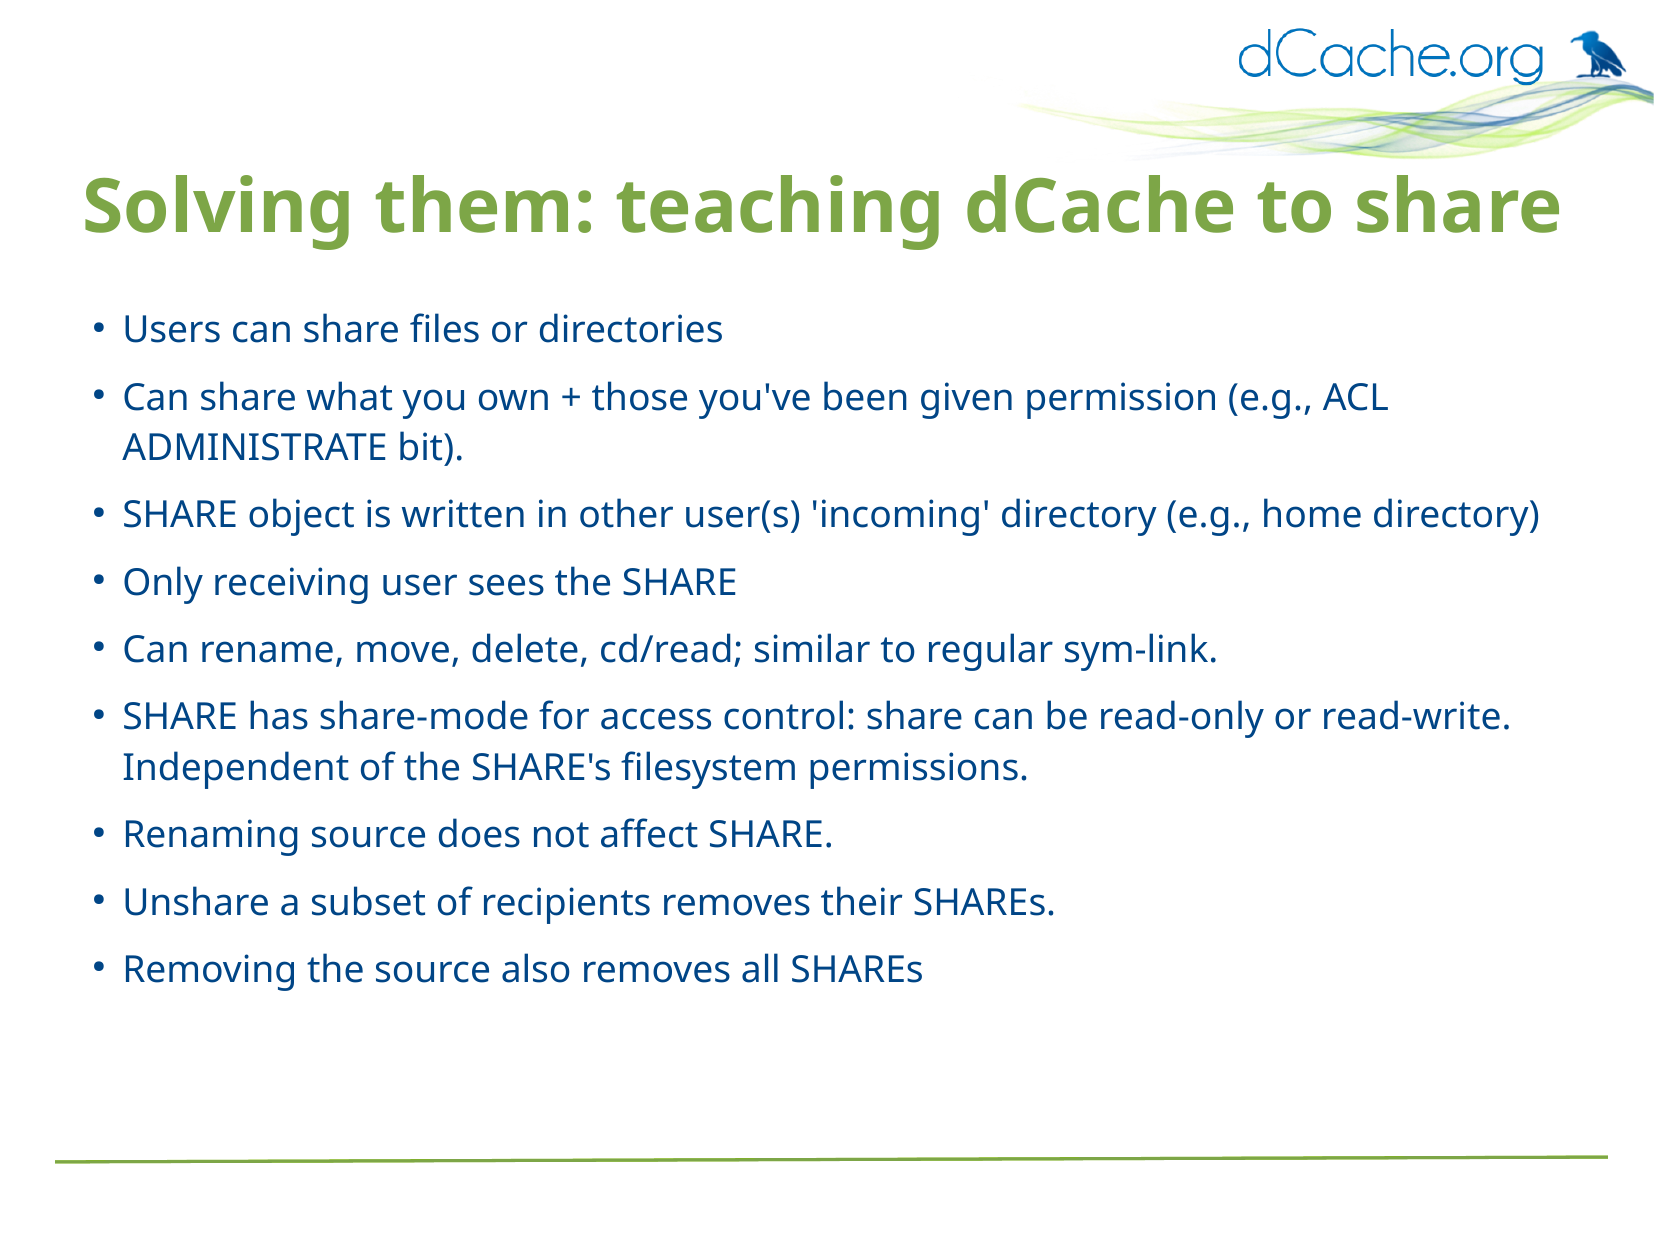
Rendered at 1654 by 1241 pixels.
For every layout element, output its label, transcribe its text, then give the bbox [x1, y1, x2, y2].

picture [956, 16, 1654, 169]
list Users can share files or directories Can share what you own + those you've been given permission (e.g., ACL ADMINISTRATE bit). SHARE object is written in other user(s) 'incoming' directory (e.g., home directory) Only receiving user sees the SHARE Can rename, move, delete, cd/read; similar to regular sym-link. SHARE has share-mode for access control: share can be read-only or read-write. Independent of the SHARE's filesystem permissions. Renaming source does not affect SHARE. Unshare a subset of recipients removes their SHAREs. Removing the source also removes all SHAREs [82, 302, 1571, 1023]
title Solving them: teaching dCache to share [82, 155, 1605, 252]
